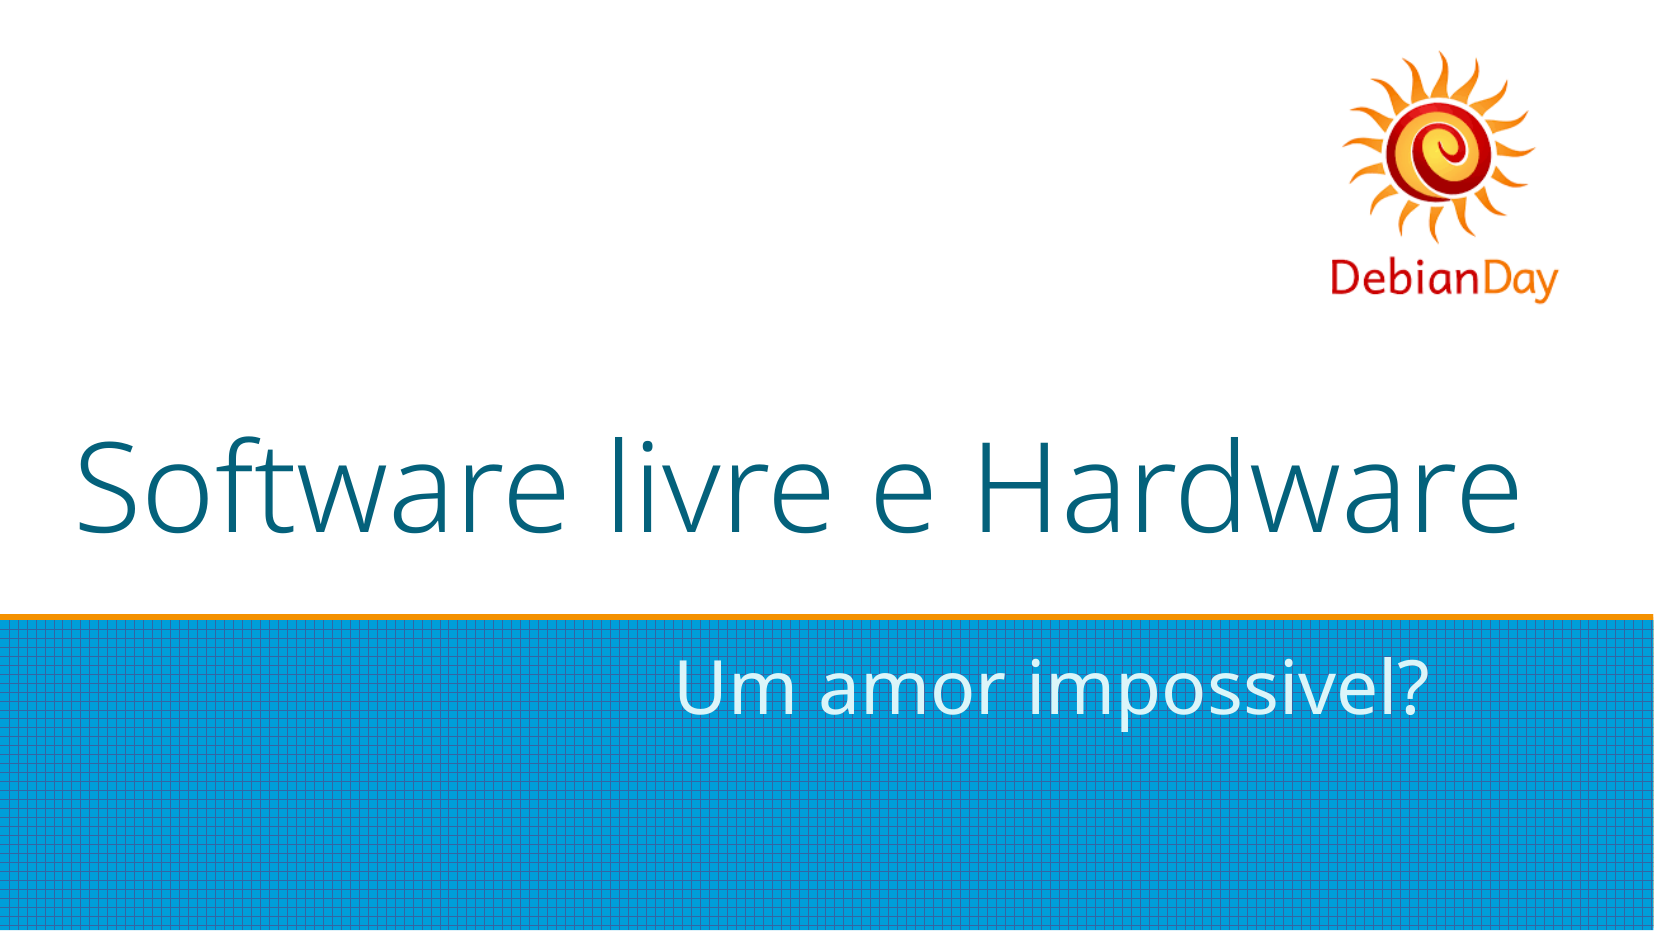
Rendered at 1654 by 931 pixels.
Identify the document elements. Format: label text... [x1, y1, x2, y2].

subtitle Um amor impossivel? [73, 634, 1551, 827]
title Software livre e Hardware [73, 37, 1551, 569]
picture [1312, 42, 1576, 312]
